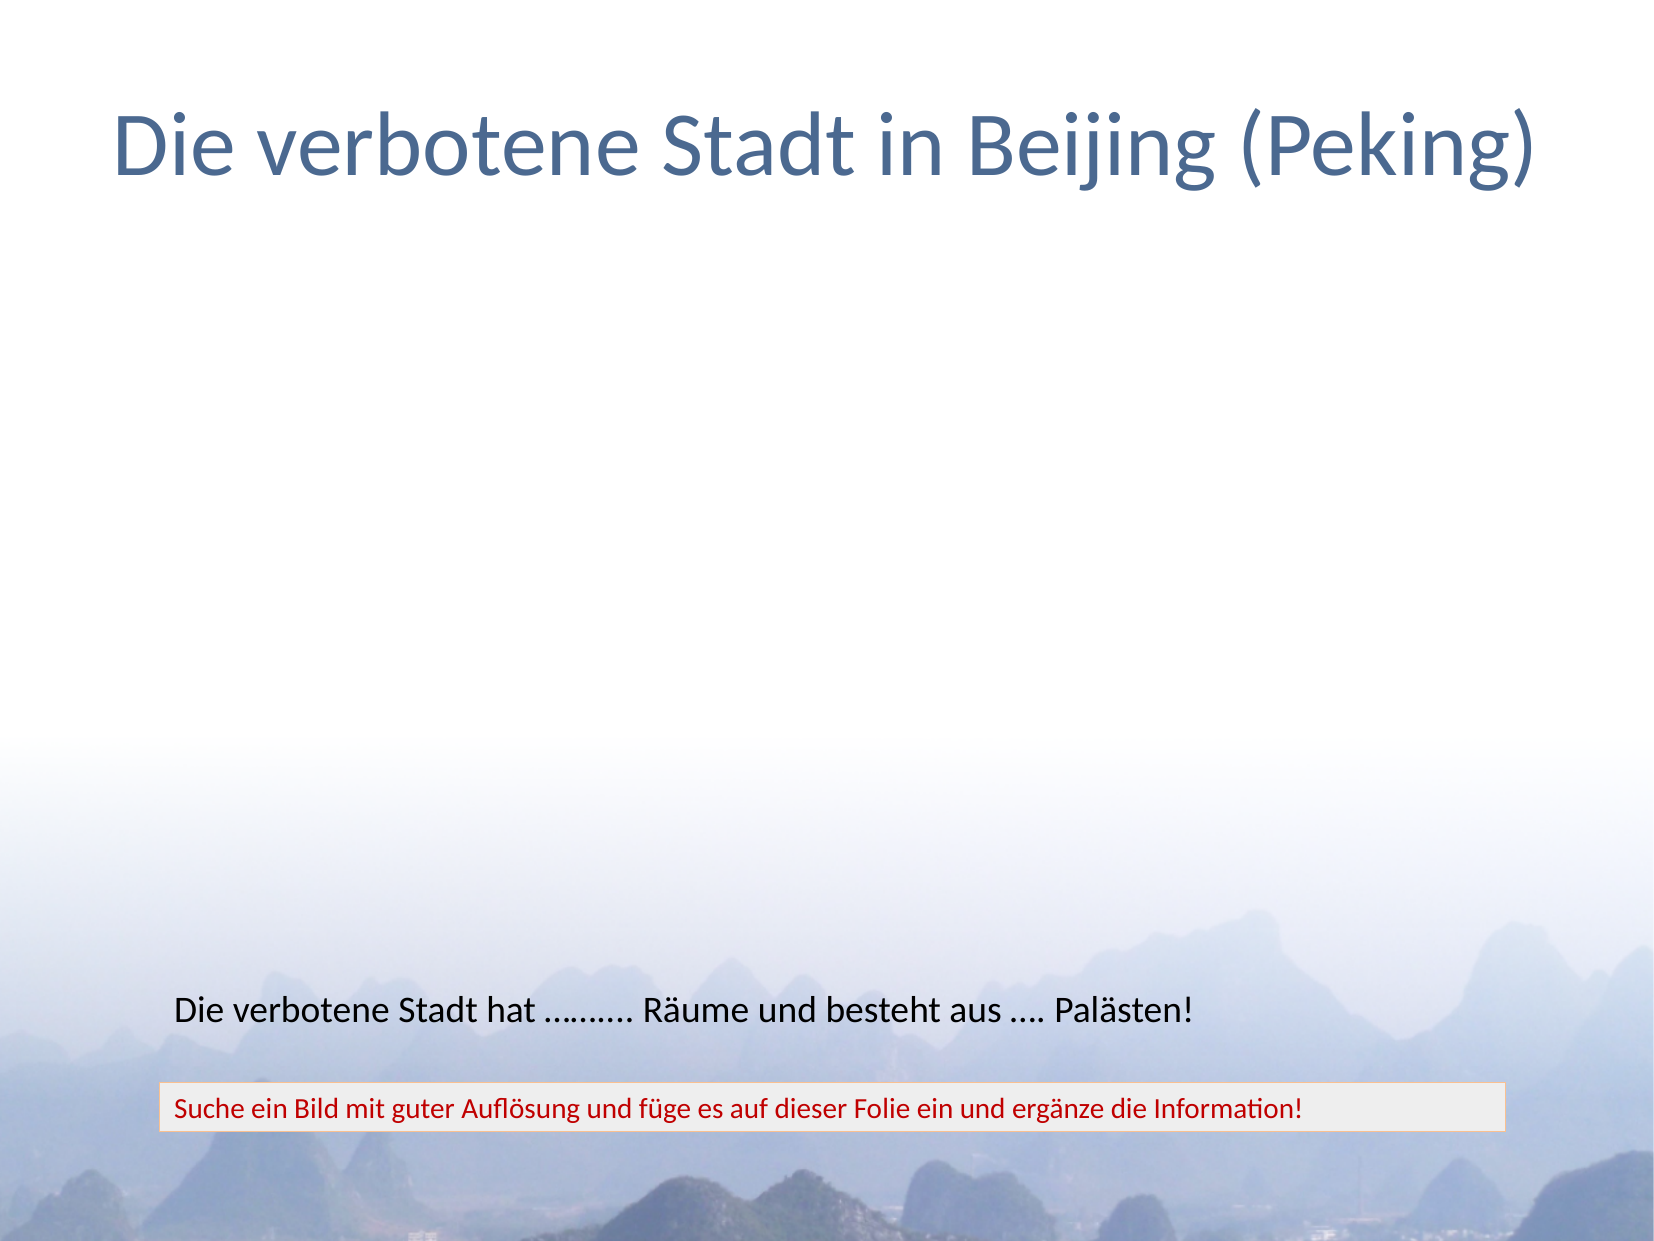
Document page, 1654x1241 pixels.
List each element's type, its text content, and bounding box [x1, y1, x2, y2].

text_box Suche ein Bild mit guter Auflösung und füge es auf dieser Folie ein und ergänze die Information! [159, 1082, 1506, 1132]
picture [0, 3, 1654, 1241]
title Die verbotene Stadt in Beijing (Peking) [82, 107, 1571, 199]
text_box Die verbotene Stadt hat …….... Räume und besteht aus …. Palästen! [159, 977, 1506, 1038]
